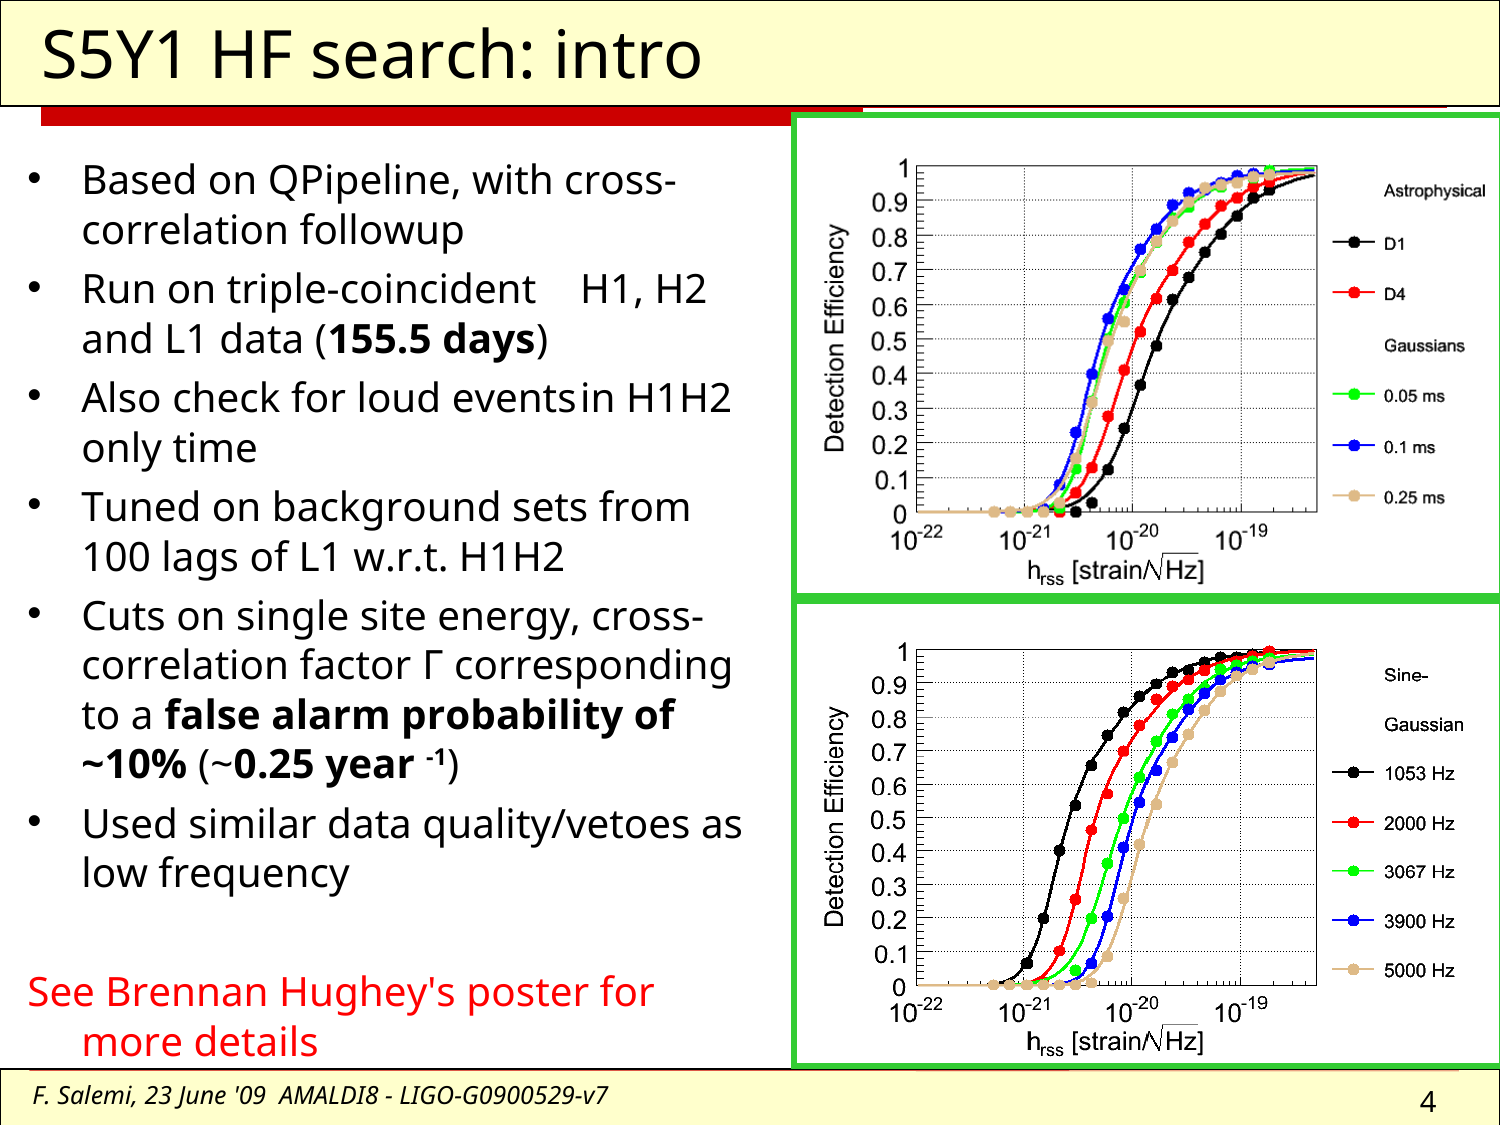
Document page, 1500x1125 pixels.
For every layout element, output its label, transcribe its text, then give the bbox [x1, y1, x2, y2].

picture [797, 118, 1499, 593]
picture [797, 603, 1499, 1063]
title S5Y1 HF search: intro [41, 11, 1406, 93]
list Based on QPipeline, with cross-correlation followup Run on triple-coincident H1, H2 and L1 data (155.5 days) Also check for loud events in H1H2 only time Tuned on background sets from 100 lags of L1 w.r.t. H1H2 Cuts on single site energy, cross-correlation factor Γ corresponding to a false alarm probability of ~10% (~0.25 year -1) Used similar data quality/vetoes as low frequency See Brennan Hughey's poster for more details [12, 147, 768, 1088]
